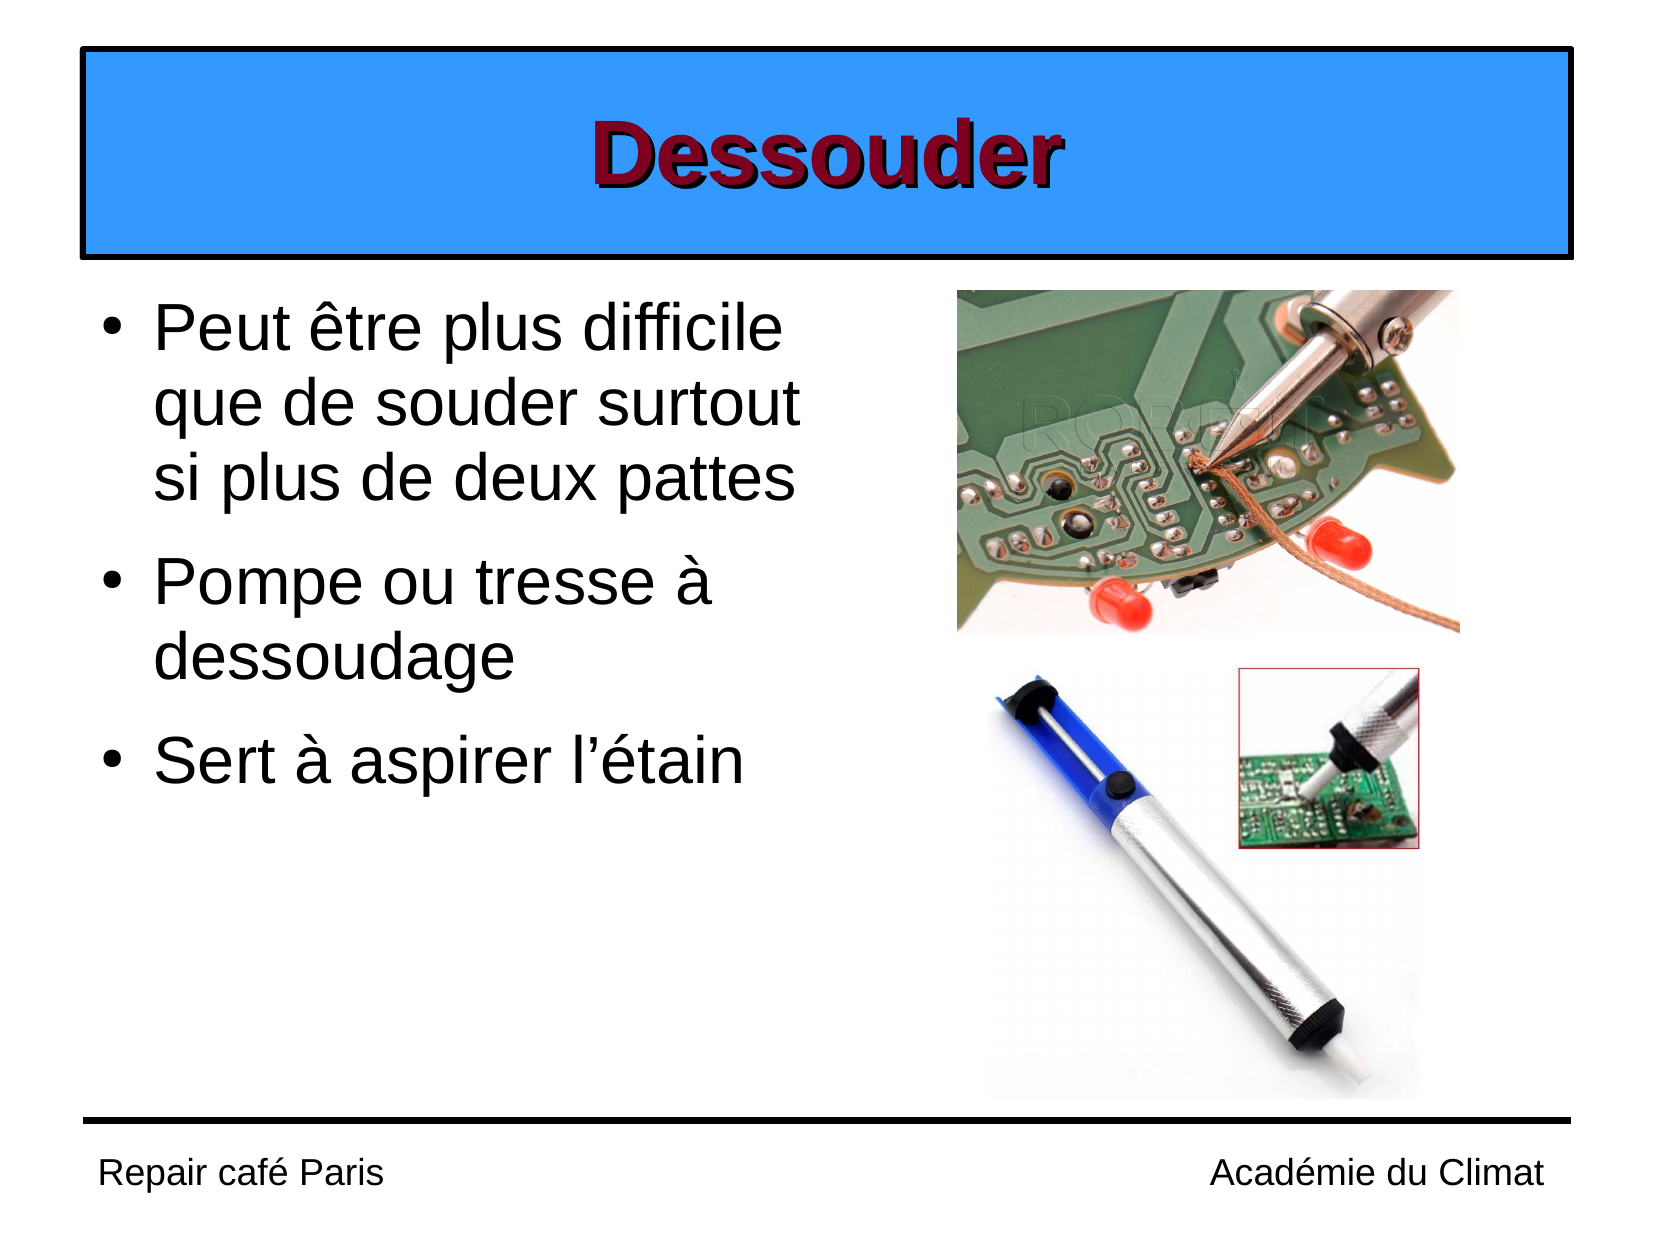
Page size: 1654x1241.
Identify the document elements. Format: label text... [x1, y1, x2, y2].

picture [988, 665, 1421, 1099]
list Peut être plus difficile que de souder surtout si plus de deux pattes Pompe ou tresse à dessoudage Sert à aspirer l’étain [82, 290, 809, 1010]
text_box Repair café Paris Académie du Climat [82, 1144, 1571, 1201]
picture [957, 290, 1460, 634]
title Dessouder [82, 49, 1571, 257]
